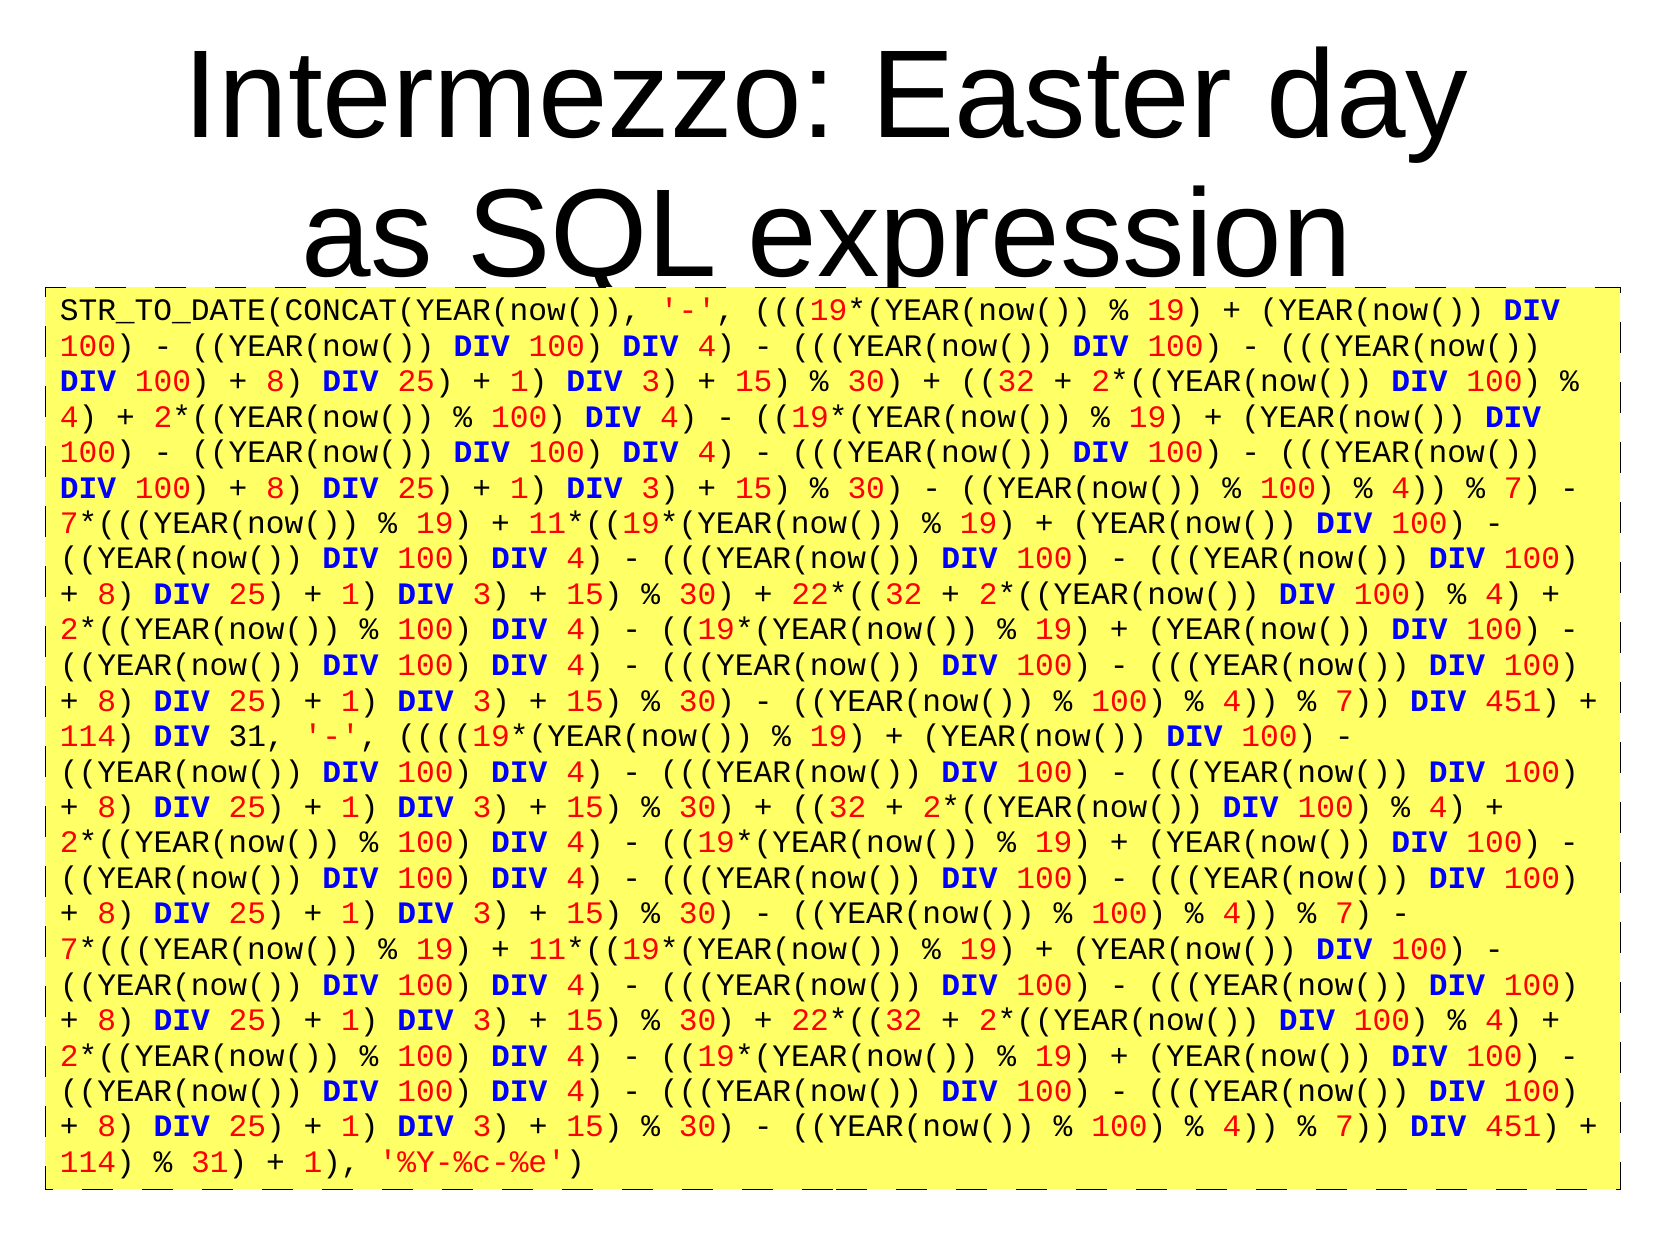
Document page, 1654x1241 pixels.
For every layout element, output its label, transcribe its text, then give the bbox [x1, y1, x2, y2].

text_box STR_TO_DATE(CONCAT(YEAR(now()), '-', (((19*(YEAR(now()) % 19) + (YEAR(now()) DIV 100) - ((YEAR(now()) DIV 100) DIV 4) - (((YEAR(now()) DIV 100) - (((YEAR(now()) DIV 100) + 8) DIV 25) + 1) DIV 3) + 15) % 30) + ((32 + 2*((YEAR(now()) DIV 100) % 4) + 2*((YEAR(now()) % 100) DIV 4) - ((19*(YEAR(now()) % 19) + (YEAR(now()) DIV 100) - ((YEAR(now()) DIV 100) DIV 4) - (((YEAR(now()) DIV 100) - (((YEAR(now()) DIV 100) + 8) DIV 25) + 1) DIV 3) + 15) % 30) - ((YEAR(now()) % 100) % 4)) % 7) - 7*(((YEAR(now()) % 19) + 11*((19*(YEAR(now()) % 19) + (YEAR(now()) DIV 100) - ((YEAR(now()) DIV 100) DIV 4) - (((YEAR(now()) DIV 100) - (((YEAR(now()) DIV 100) + 8) DIV 25) + 1) DIV 3) + 15) % 30) + 22*((32 + 2*((YEAR(now()) DIV 100) % 4) + 2*((YEAR(now()) % 100) DIV 4) - ((19*(YEAR(now()) % 19) + (YEAR(now()) DIV 100) - ((YEAR(now()) DIV 100) DIV 4) - (((YEAR(now()) DIV 100) - (((YEAR(now()) DIV 100) + 8) DIV 25) + 1) DIV 3) + 15) % 30) - ((YEAR(now()) % 100) % 4)) % 7)) DIV 451) + 114) DIV 31, '-', ((((19*(YEAR(now()) % 19) + (YEAR(now()) DIV 100) - ((YEAR(now()) DIV 100) DIV 4) - (((YEAR(now()) DIV 100) - (((YEAR(now()) DIV 100) + 8) DIV 25) + 1) DIV 3) + 15) % 30) + ((32 + 2*((YEAR(now()) DIV 100) % 4) + 2*((YEAR(now()) % 100) DIV 4) - ((19*(YEAR(now()) % 19) + (YEAR(now()) DIV 100) - ((YEAR(now()) DIV 100) DIV 4) - (((YEAR(now()) DIV 100) - (((YEAR(now()) DIV 100) + 8) DIV 25) + 1) DIV 3) + 15) % 30) - ((YEAR(now()) % 100) % 4)) % 7) - 7*(((YEAR(now()) % 19) + 11*((19*(YEAR(now()) % 19) + (YEAR(now()) DIV 100) - ((YEAR(now()) DIV 100) DIV 4) - (((YEAR(now()) DIV 100) - (((YEAR(now()) DIV 100) + 8) DIV 25) + 1) DIV 3) + 15) % 30) + 22*((32 + 2*((YEAR(now()) DIV 100) % 4) + 2*((YEAR(now()) % 100) DIV 4) - ((19*(YEAR(now()) % 19) + (YEAR(now()) DIV 100) - ((YEAR(now()) DIV 100) DIV 4) - (((YEAR(now()) DIV 100) - (((YEAR(now()) DIV 100) + 8) DIV 25) + 1) DIV 3) + 15) % 30) - ((YEAR(now()) % 100) % 4)) % 7)) DIV 451) + 114) % 31) + 1), '%Y-%c-%e') [45, 287, 1621, 1190]
title Intermezzo: Easter day as SQL expression [82, 23, 1571, 287]
